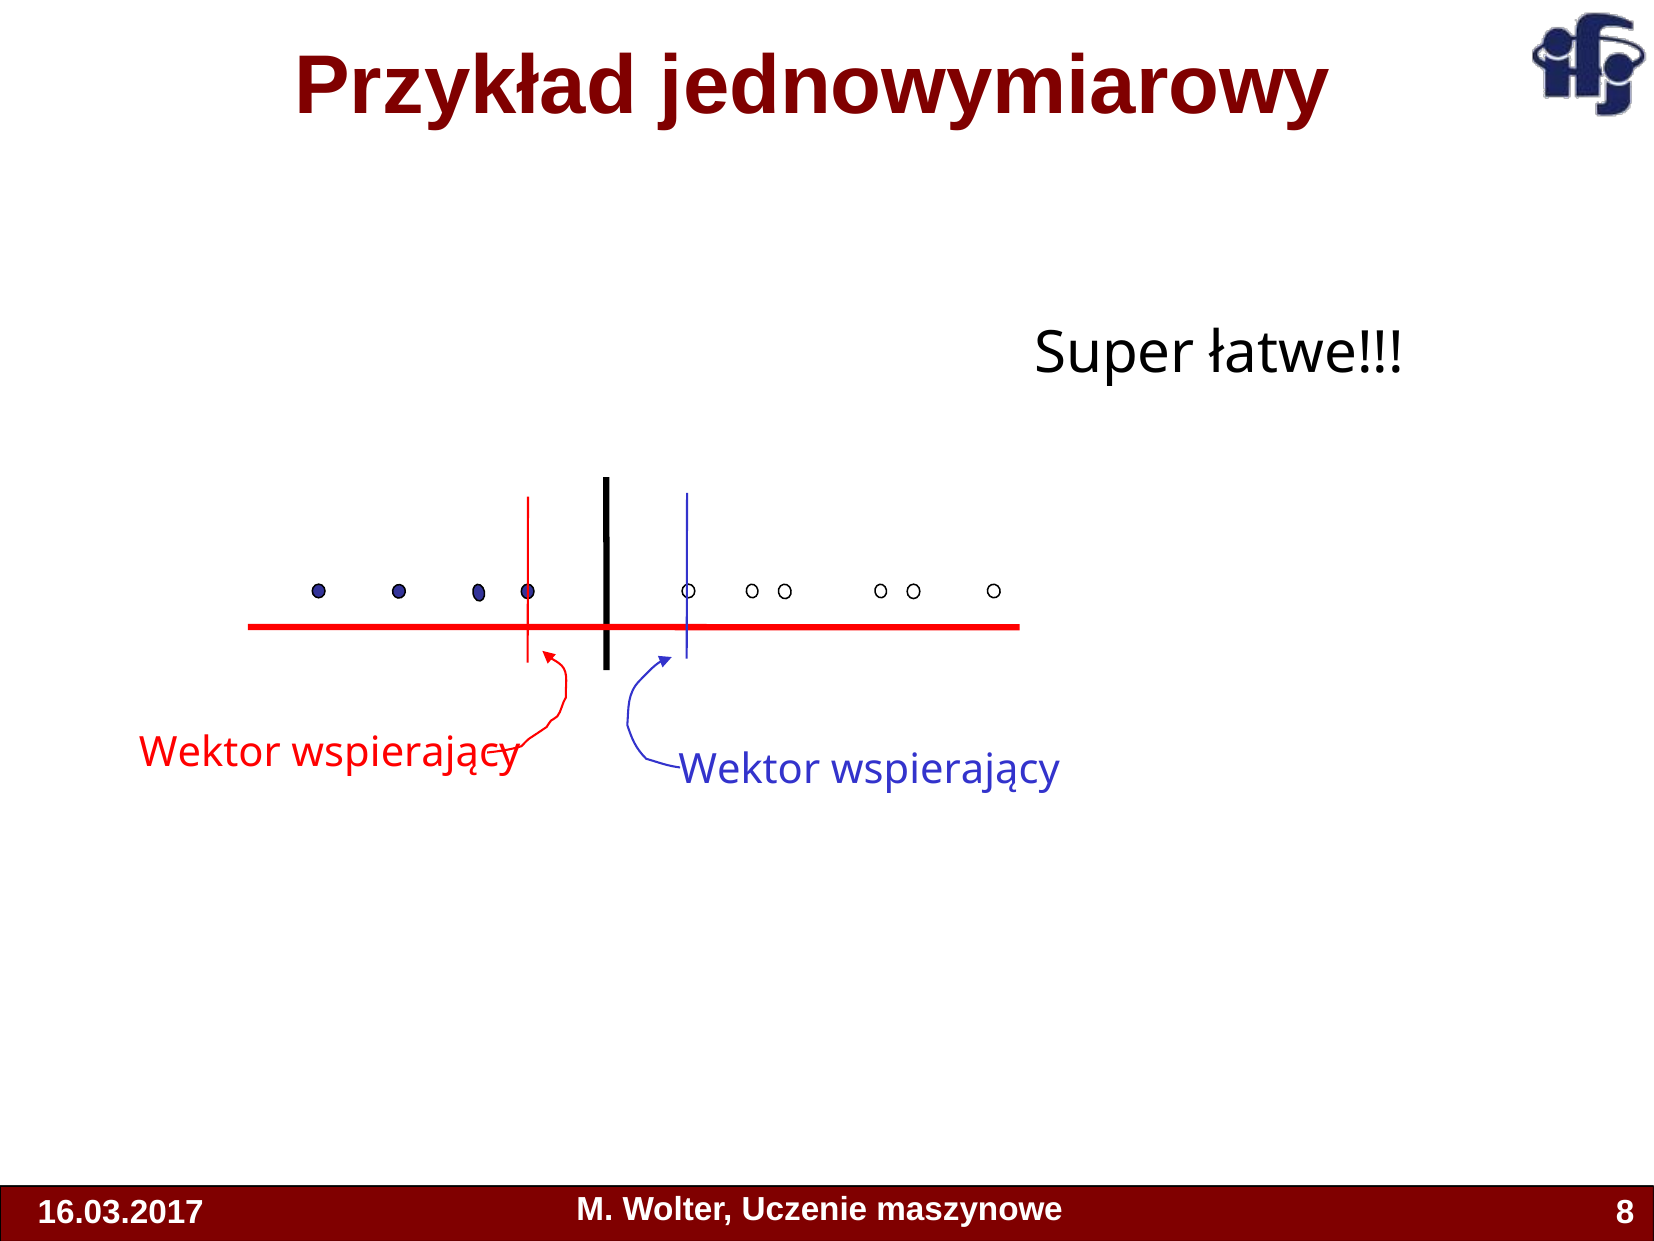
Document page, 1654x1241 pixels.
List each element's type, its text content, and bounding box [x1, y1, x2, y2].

text_box [521, 584, 526, 599]
text_box [688, 584, 695, 598]
text_box [778, 584, 791, 599]
text_box [473, 584, 485, 601]
text_box [746, 584, 758, 598]
text_box Super łatwe!!! [1019, 302, 1557, 398]
text_box Wektor wspierający [124, 714, 577, 787]
text_box [392, 584, 406, 598]
text_box [987, 584, 1001, 598]
picture [1525, 0, 1654, 129]
text_box [875, 584, 887, 598]
text_box [907, 584, 920, 599]
title Przykład jednowymiarowy [41, 10, 1585, 138]
text_box [529, 584, 534, 599]
text_box Wektor wspierający [663, 731, 1117, 804]
text_box [312, 584, 325, 598]
